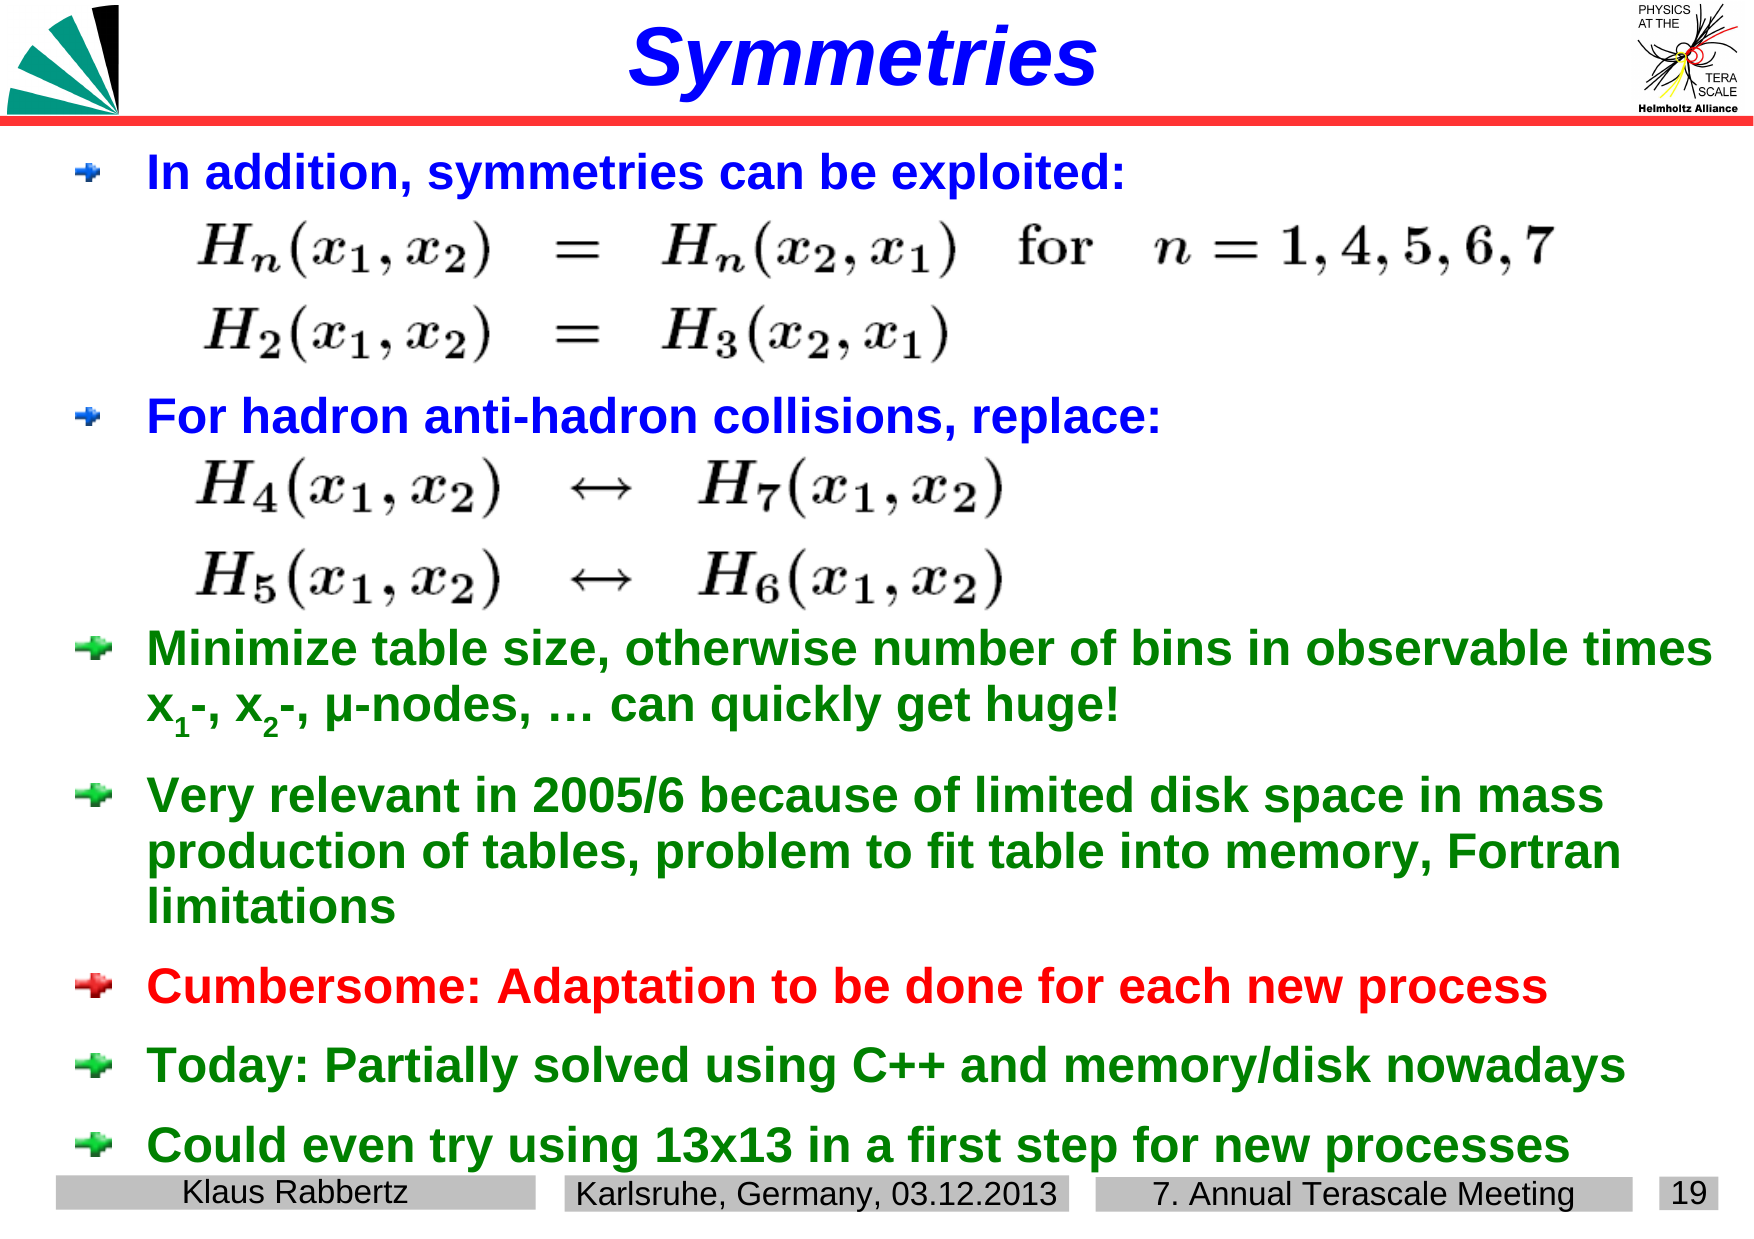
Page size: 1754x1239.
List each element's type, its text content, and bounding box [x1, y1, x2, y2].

picture [183, 451, 1021, 620]
title Symmetries [123, 0, 1606, 114]
list In addition, symmetries can be exploited: [16, 144, 1725, 203]
picture [187, 206, 1567, 378]
list Minimize table size, otherwise number of bins in observable times x1-, x2-, μ-nodes, … can quickly get huge! Very relevant in 2005/6 because of limited disk space in mass production of tables, problem to fit table into memory, Fortran limitations Cumbersome: Adaptation to be done for each new process Today: Partially solved using C++ and memory/disk nowadays Could even try using 13x13 in a first step for new processes [16, 620, 1742, 1173]
picture [7, 5, 119, 116]
picture [1631, 1, 1745, 115]
list For hadron anti-hadron collisions, replace: [16, 388, 1739, 451]
